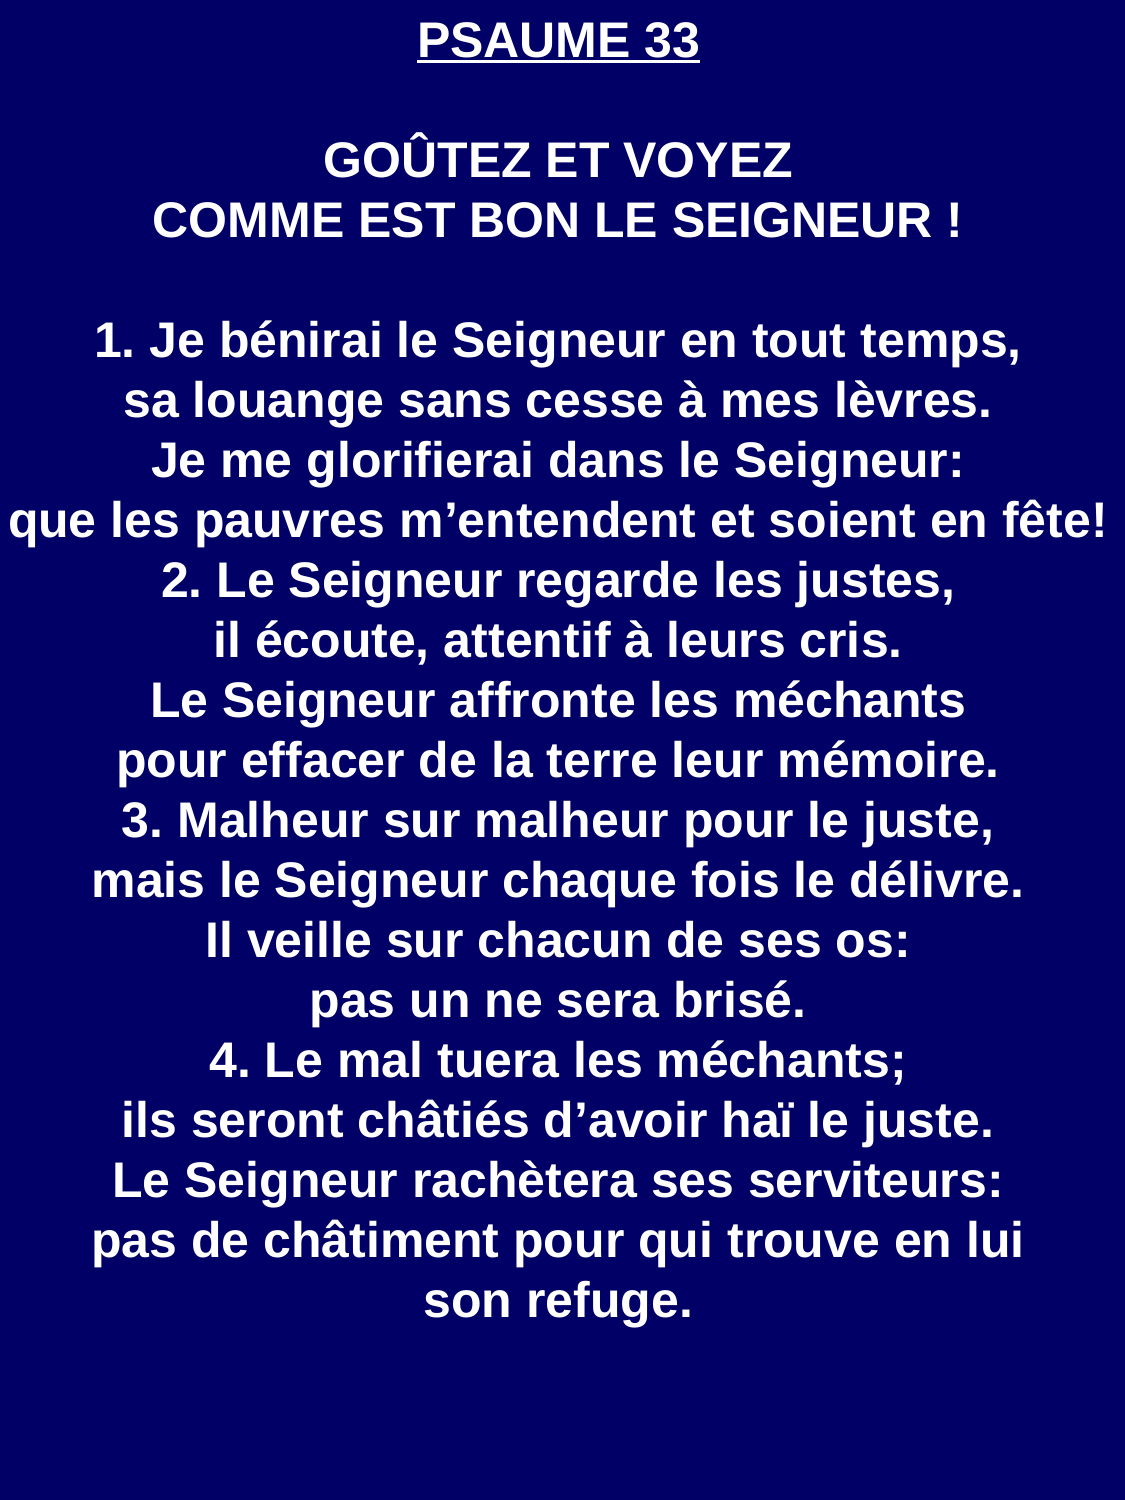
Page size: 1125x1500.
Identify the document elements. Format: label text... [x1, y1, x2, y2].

text_box PSAUME 33 GOÛTEZ ET VOYEZ COMME EST BON LE SEIGNEUR ! 1. Je bénirai le Seigneur en tout temps, sa louange sans cesse à mes lèvres. Je me glorifierai dans le Seigneur: que les pauvres m’entendent et soient en fête! 2. Le Seigneur regarde les justes, il écoute, attentif à leurs cris. Le Seigneur affronte les méchants pour effacer de la terre leur mémoire. 3. Malheur sur malheur pour le juste, mais le Seigneur chaque fois le délivre. Il veille sur chacun de ses os: pas un ne sera brisé. 4. Le mal tuera les méchants; ils seront châtiés d’avoir haï le juste. Le Seigneur rachètera ses serviteurs: pas de châtiment pour qui trouve en lui son refuge. [52, 0, 1065, 1081]
